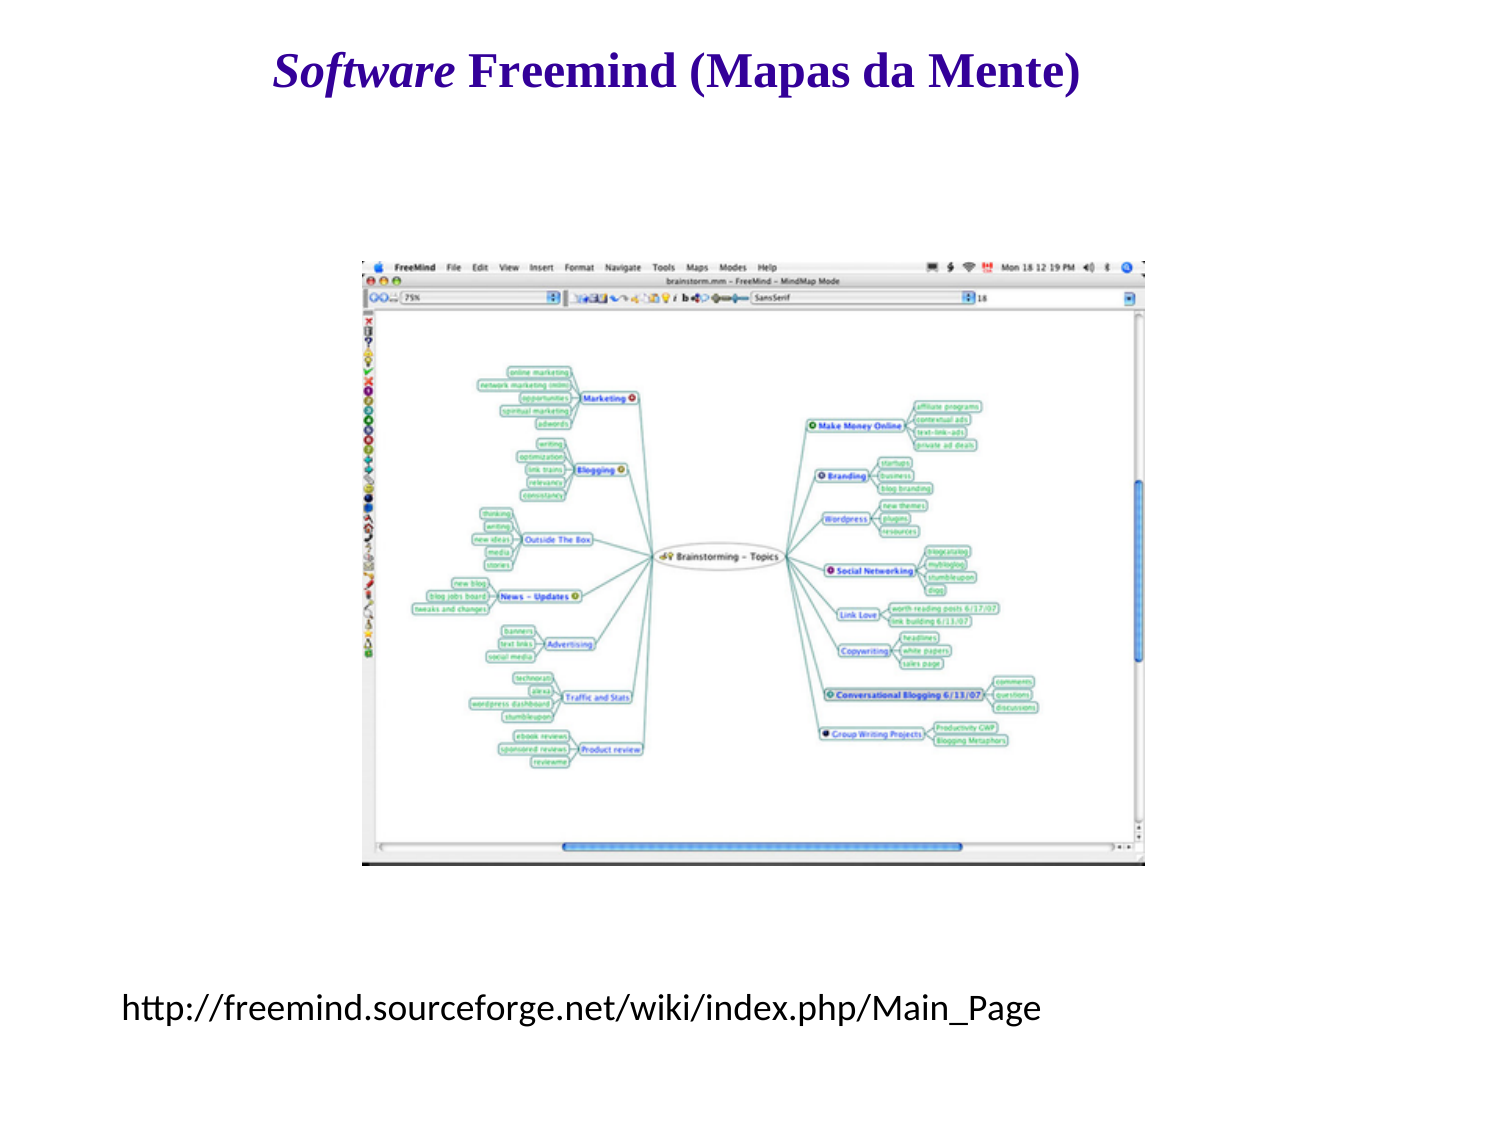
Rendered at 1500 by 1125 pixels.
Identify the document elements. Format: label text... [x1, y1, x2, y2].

text_box http://freemind.sourceforge.net/wiki/index.php/Main_Page [106, 976, 1051, 1036]
text_box Software Freemind (Mapas da Mente) [257, 30, 1103, 105]
picture [362, 261, 1145, 866]
